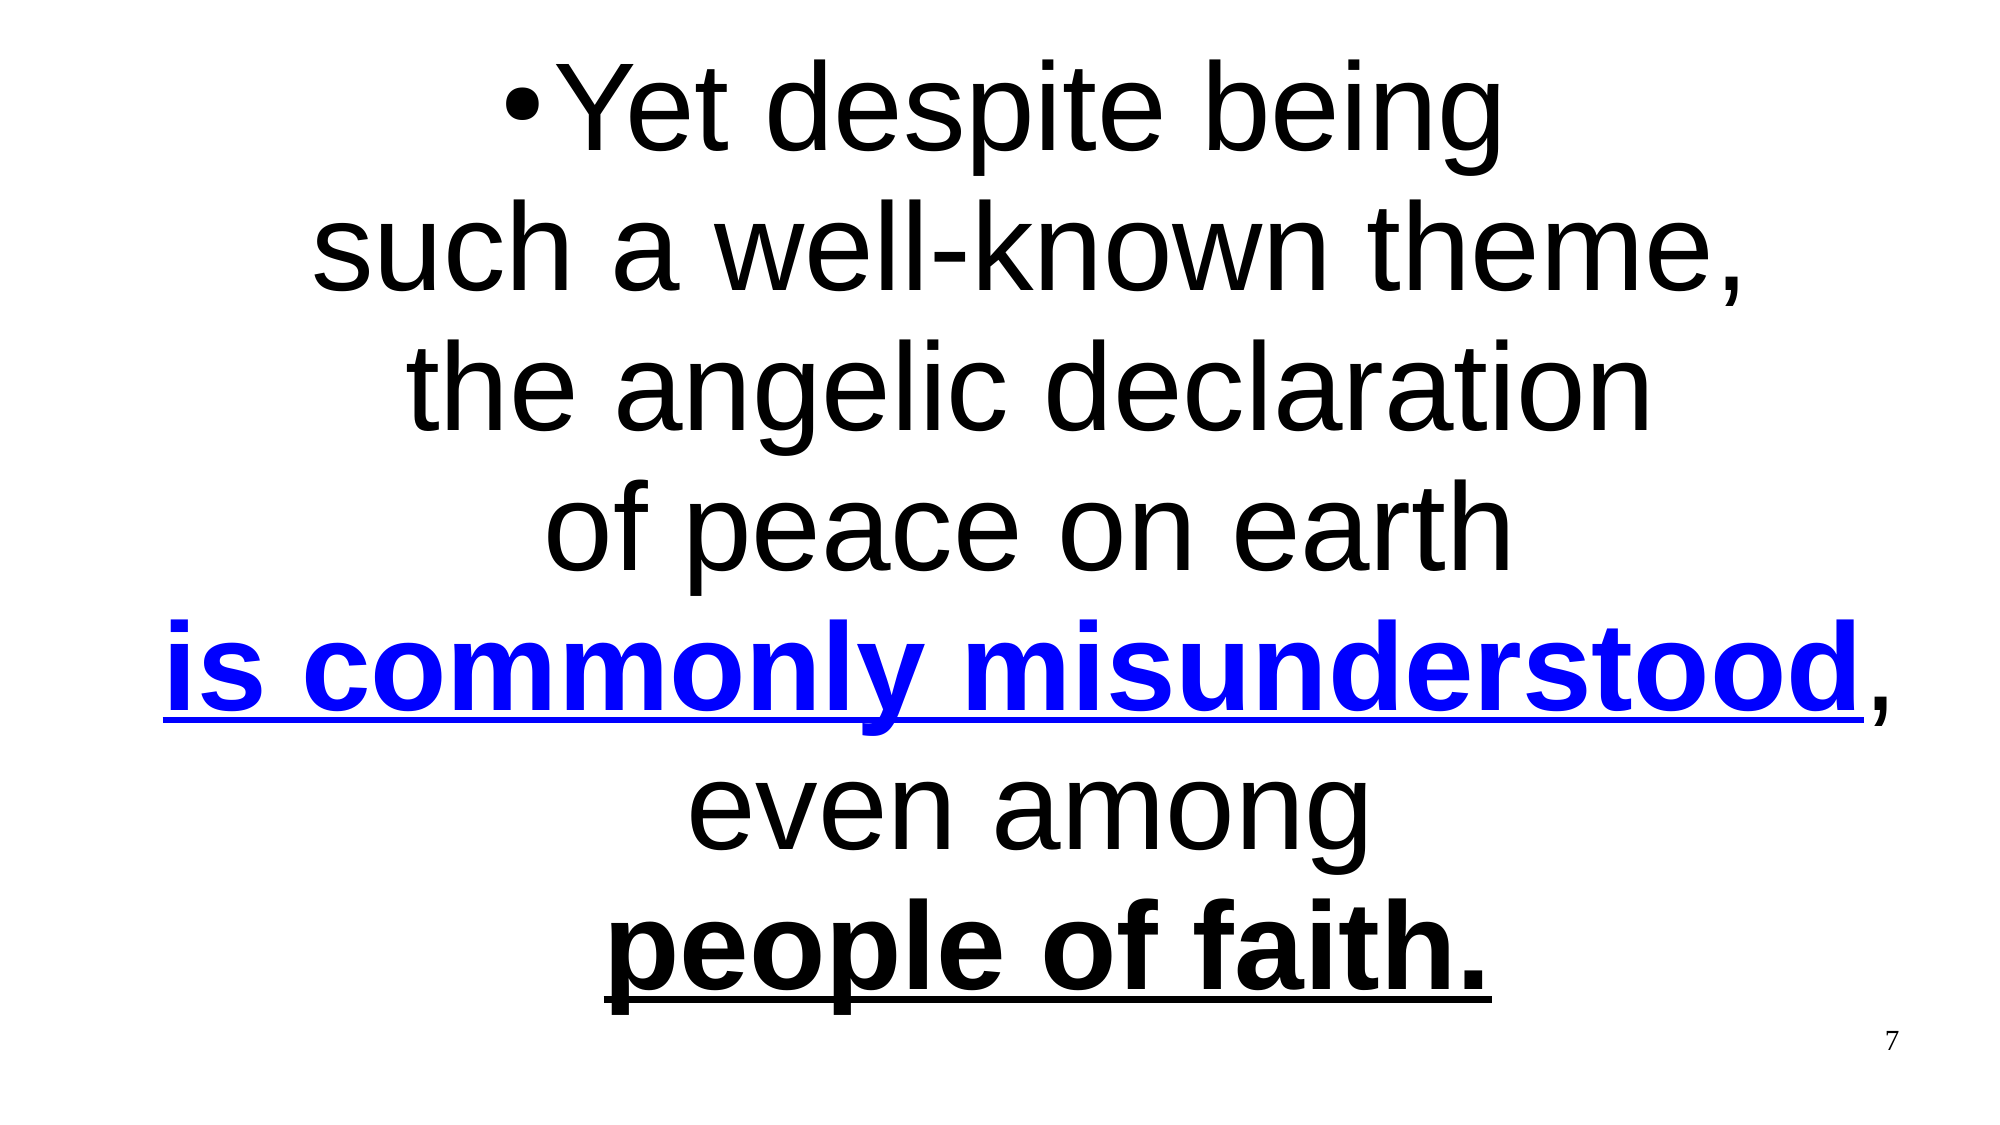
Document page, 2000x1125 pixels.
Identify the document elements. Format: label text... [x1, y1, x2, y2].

list Yet despite being such a well-known theme, the angelic declaration of peace on earth is commonly misunderstood, even among people of faith. [37, 37, 1988, 1088]
